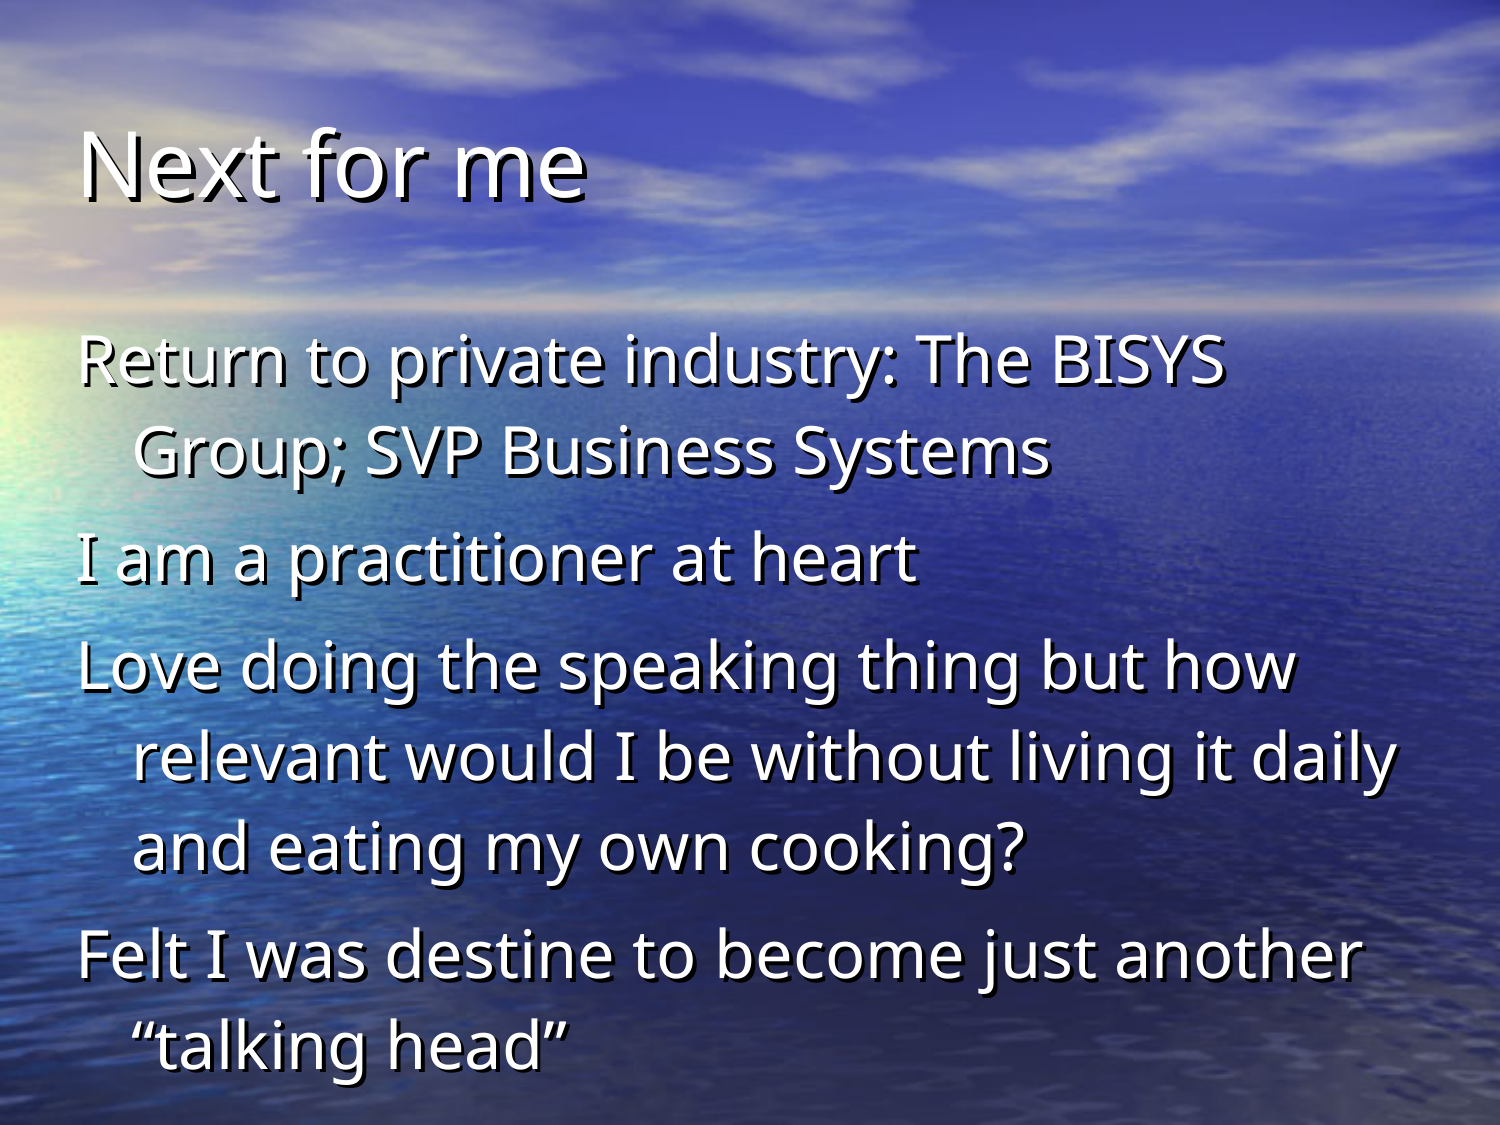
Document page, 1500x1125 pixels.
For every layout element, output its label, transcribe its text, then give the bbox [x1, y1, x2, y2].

list Return to private industry: The BISYS Group; SVP Business Systems I am a practitioner at heart Love doing the speaking thing but how relevant would I be without living it daily and eating my own cooking? Felt I was destine to become just another “talking head” [75, 312, 1426, 1003]
title Next for me [75, 47, 1426, 276]
picture [0, 0, 1500, 1125]
